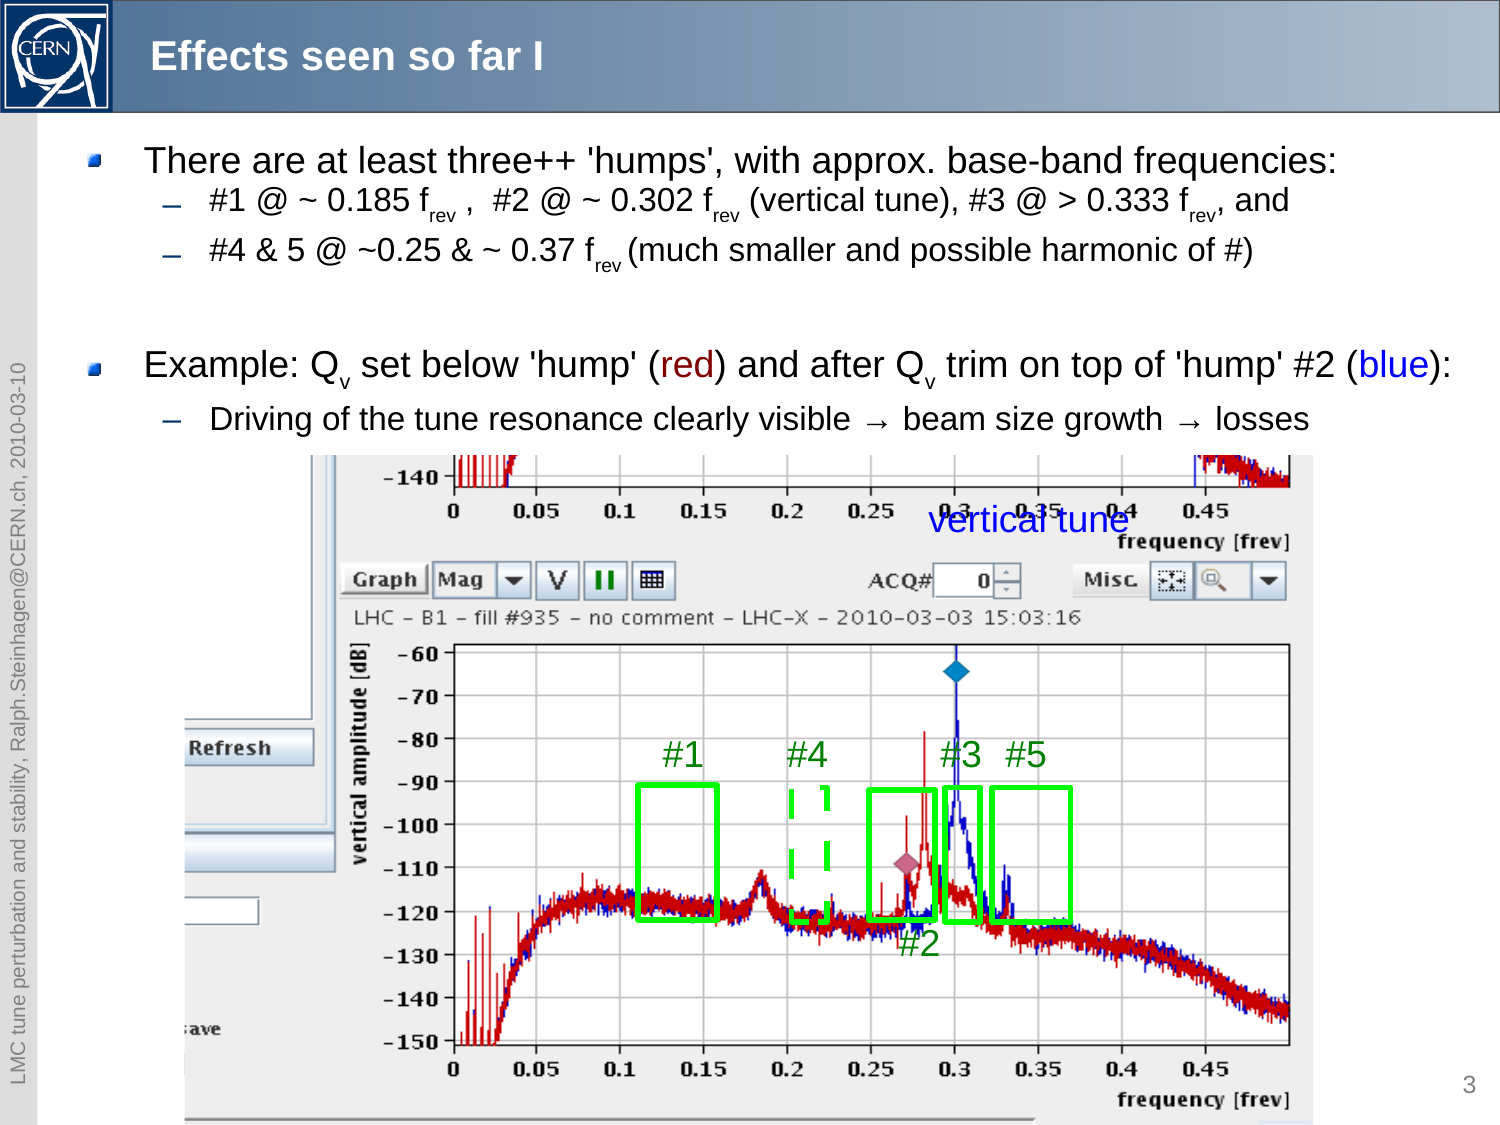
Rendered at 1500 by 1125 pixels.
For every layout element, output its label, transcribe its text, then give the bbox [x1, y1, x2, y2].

picture [184, 455, 1314, 1125]
picture [0, 0, 113, 113]
text_box #1 [645, 723, 723, 787]
text_box #3 [922, 723, 987, 787]
list There are at least three++ 'humps', with approx. base-band frequencies: #1 @ ~ 0.185 frev , #2 @ ~ 0.302 frev (vertical tune), #3 @ > 0.333 frev, and #4 & 5 @ ~0.25 & ~ 0.37 frev (much smaller and possible harmonic of #) Example: Qv set below 'hump' (red) and after Qv trim on top of 'hump' #2 (blue): Driving of the tune resonance clearly visible → beam size growth → losses [87, 137, 1476, 1016]
text_box #2 [881, 912, 959, 976]
text_box vertical tune [910, 488, 1148, 551]
text_box #4 [769, 723, 847, 787]
text_box #5 [987, 723, 1065, 787]
title Effects seen so far I [150, 7, 1201, 106]
